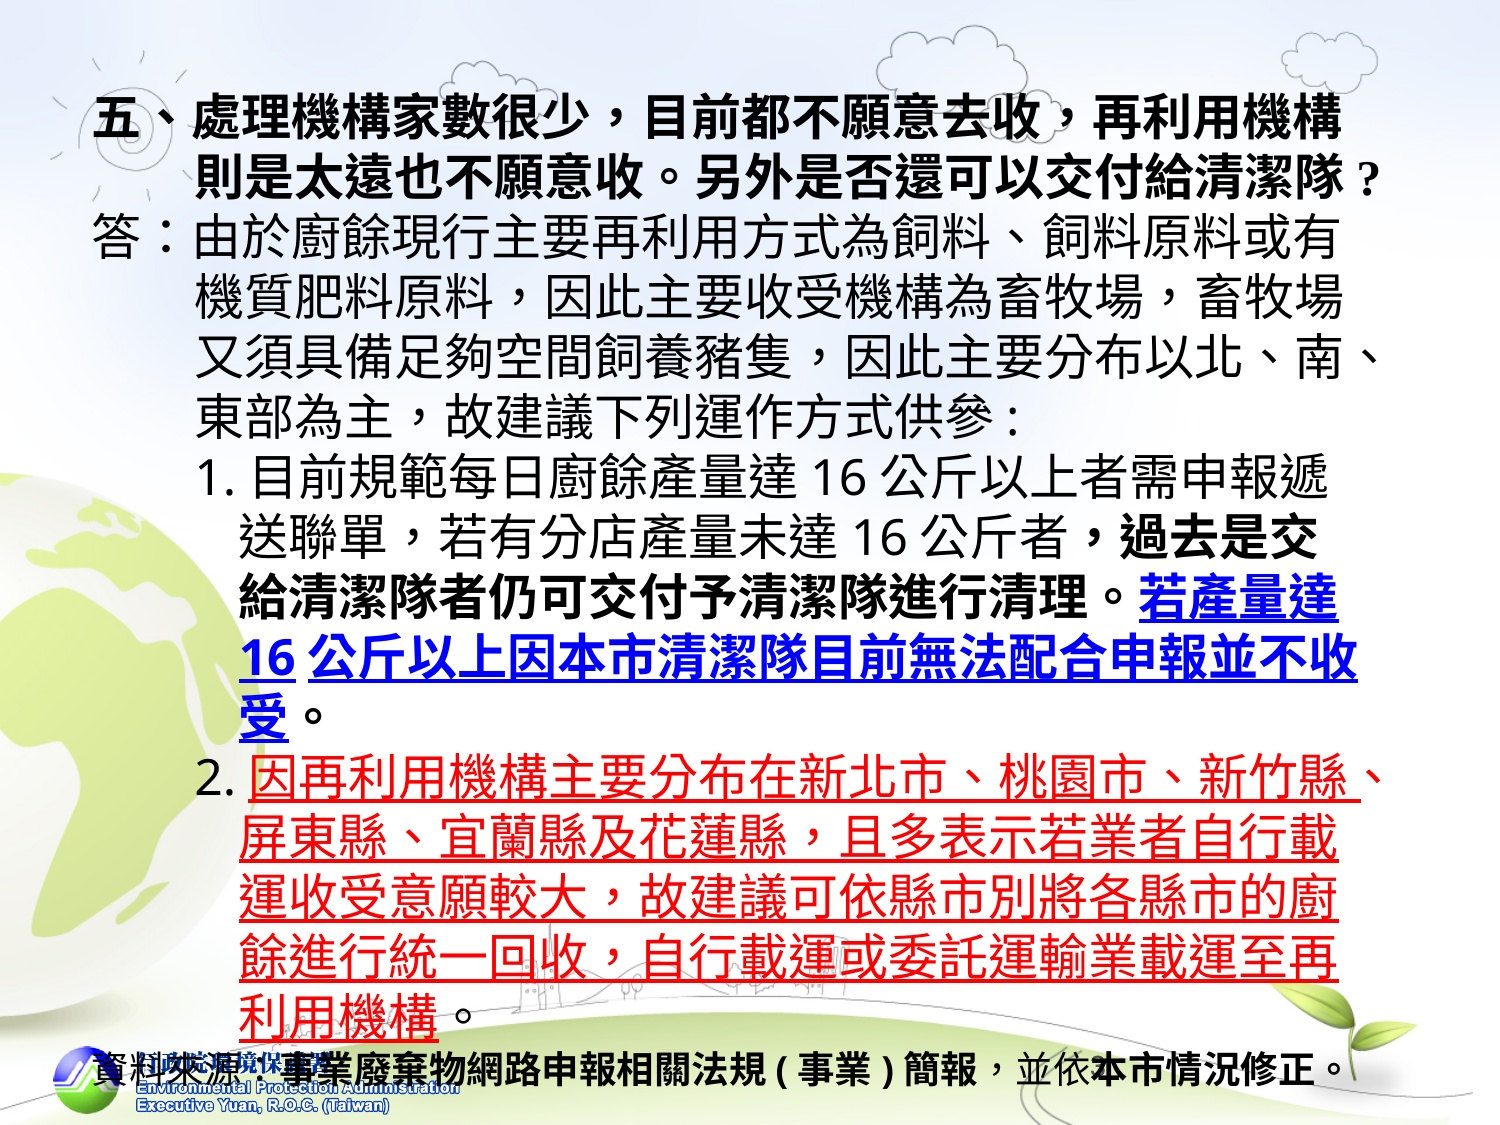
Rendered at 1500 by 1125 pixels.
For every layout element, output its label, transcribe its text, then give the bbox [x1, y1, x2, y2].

text_box 五、處理機構家數很少，目前都不願意去收，再利用機構則是太遠也不願意收。另外是否還可以交付給清潔隊? 答：由於廚餘現行主要再利用方式為飼料、飼料原料或有機質肥料原料，因此主要收受機構為畜牧場，畜牧場又須具備足夠空間飼養豬隻，因此主要分布以北、南、東部為主，故建議下列運作方式供參: 1.目前規範每日廚餘產量達16公斤以上者需申報遞送聯單，若有分店產量未達16公斤者，過去是交給清潔隊者仍可交付予清潔隊進行清理。若產量達16公斤以上因本市清潔隊目前無法配合申報並不收受。 2.因再利用機構主要分布在新北市、桃園市、新竹縣、屏東縣、宜蘭縣及花蓮縣，且多表示若業者自行載運收受意願較大，故建議可依縣市別將各縣市的廚餘進行統一回收，自行載運或委託運輸業載運至再利用機構。 資料來源：事業廢棄物網路申報相關法規(事業)簡報，並依本市情況修正。 [76, 78, 1377, 1043]
text_box 3 [1074, 1039, 1426, 1118]
